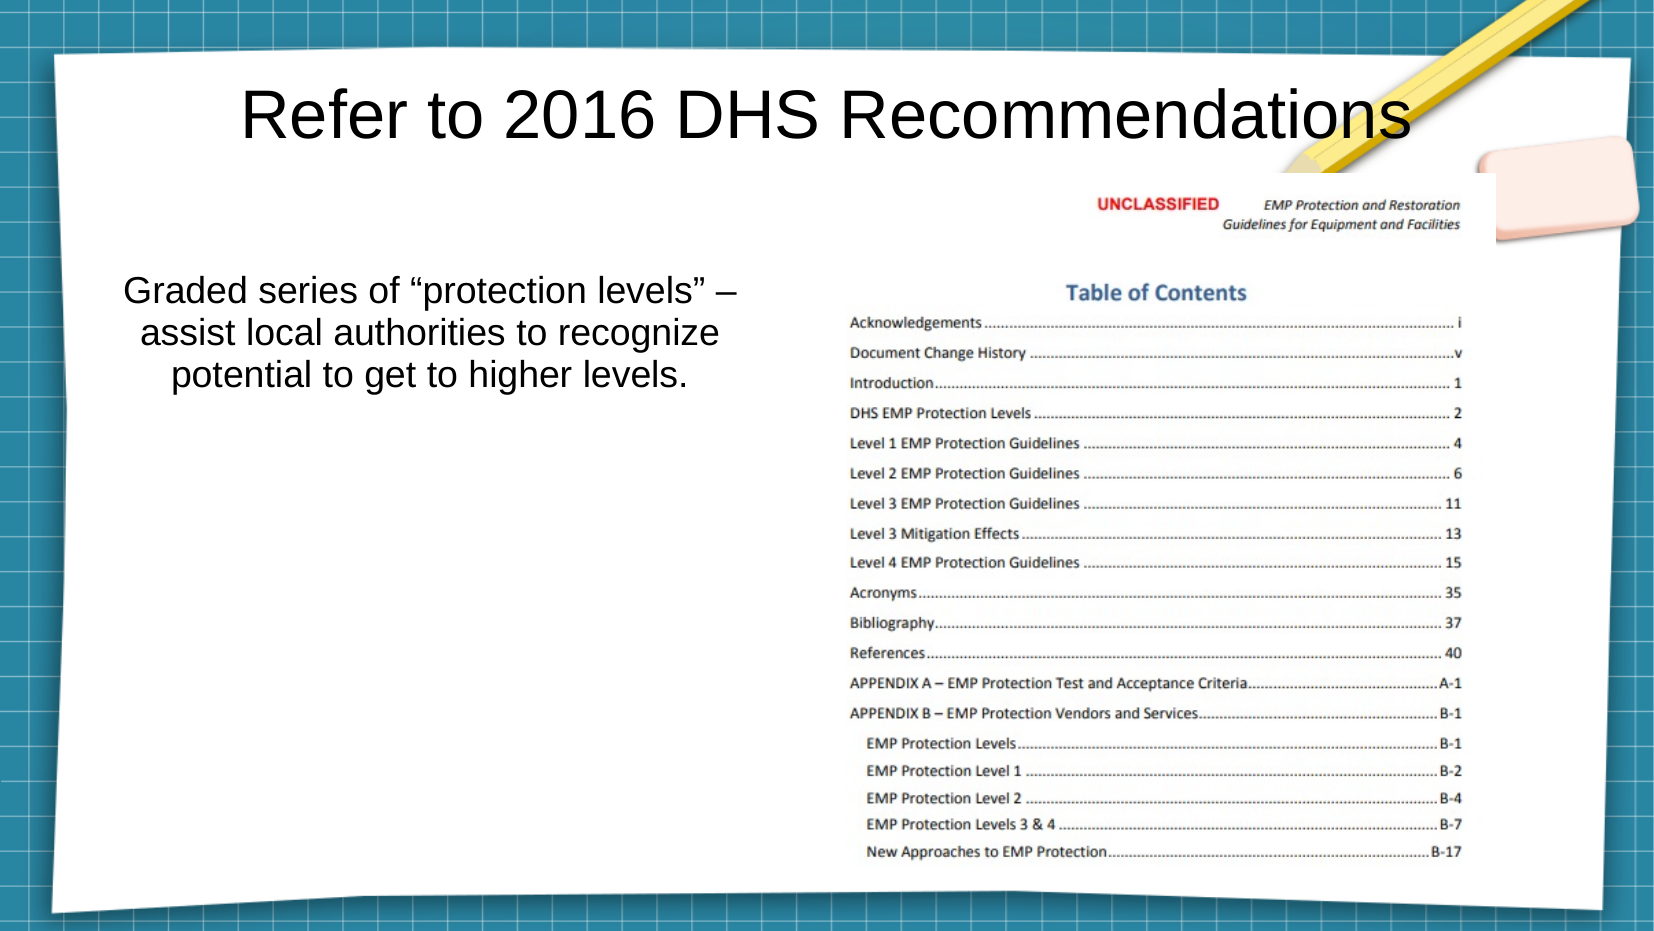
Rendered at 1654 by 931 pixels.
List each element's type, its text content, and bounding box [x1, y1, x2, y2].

title Refer to 2016 DHS Recommendations [82, 37, 1571, 193]
text_box Graded series of “protection levels” – assist local authorities to recognize potential to get to higher levels. [108, 262, 826, 563]
picture [0, 0, 1654, 931]
